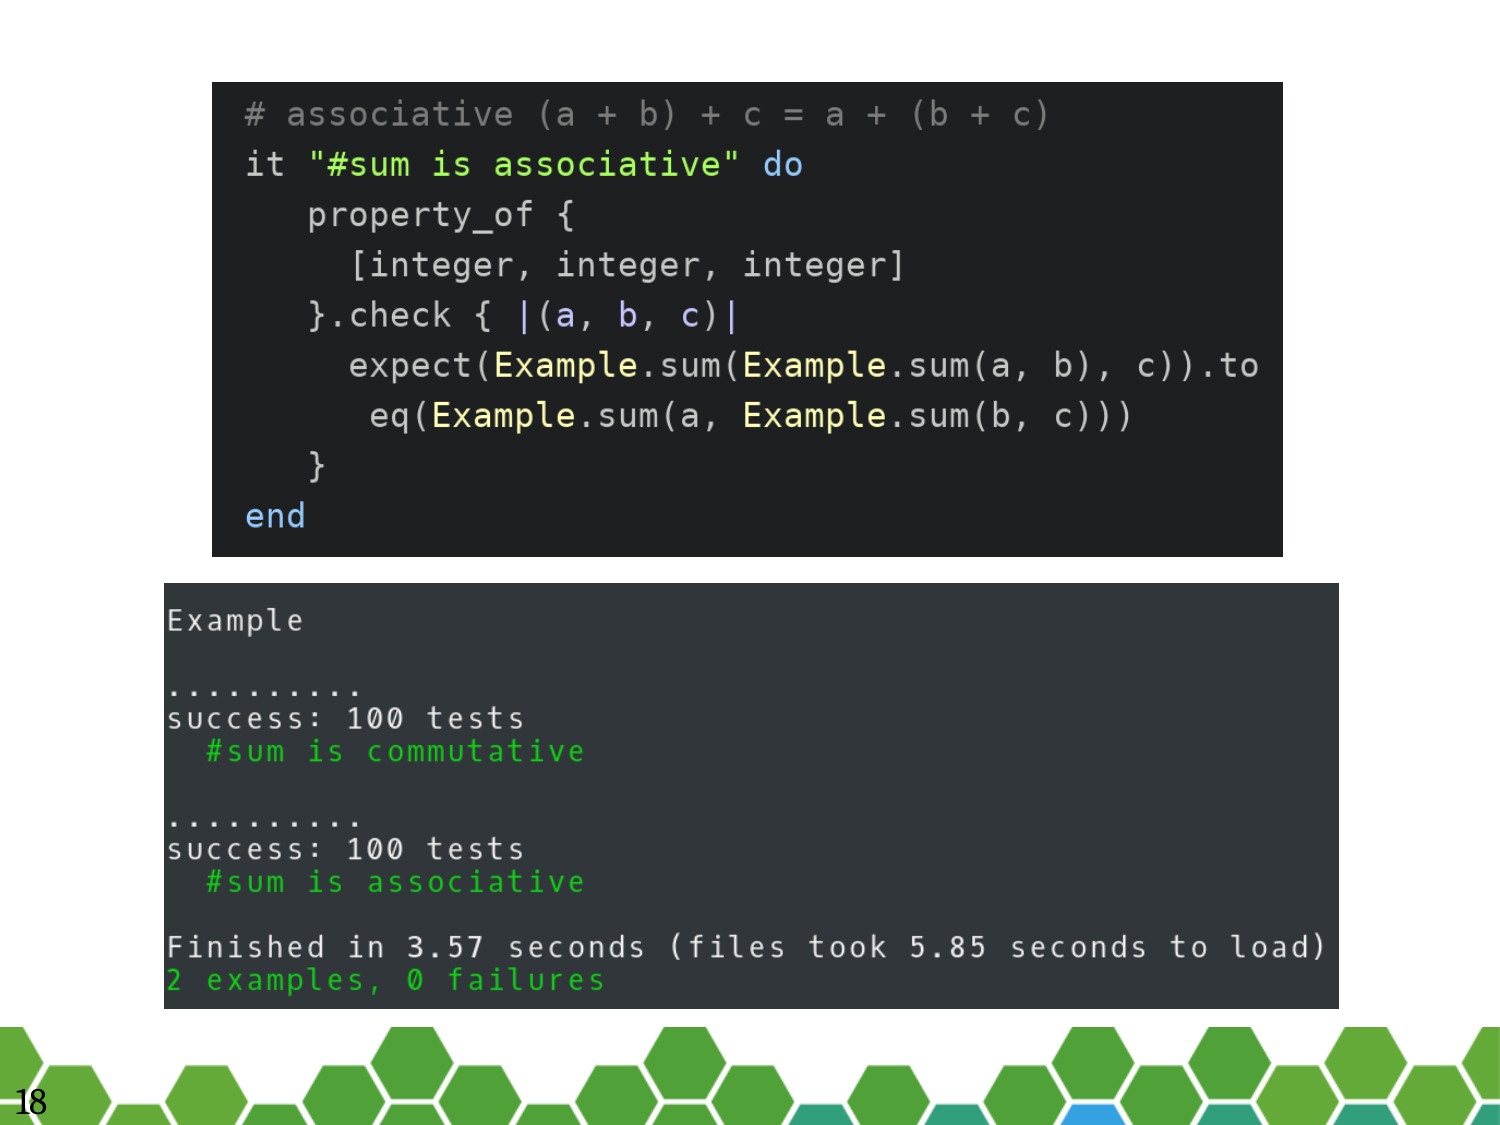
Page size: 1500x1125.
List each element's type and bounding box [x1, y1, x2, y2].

picture [212, 82, 1283, 557]
picture [0, 1027, 1500, 1125]
picture [164, 583, 1339, 1009]
